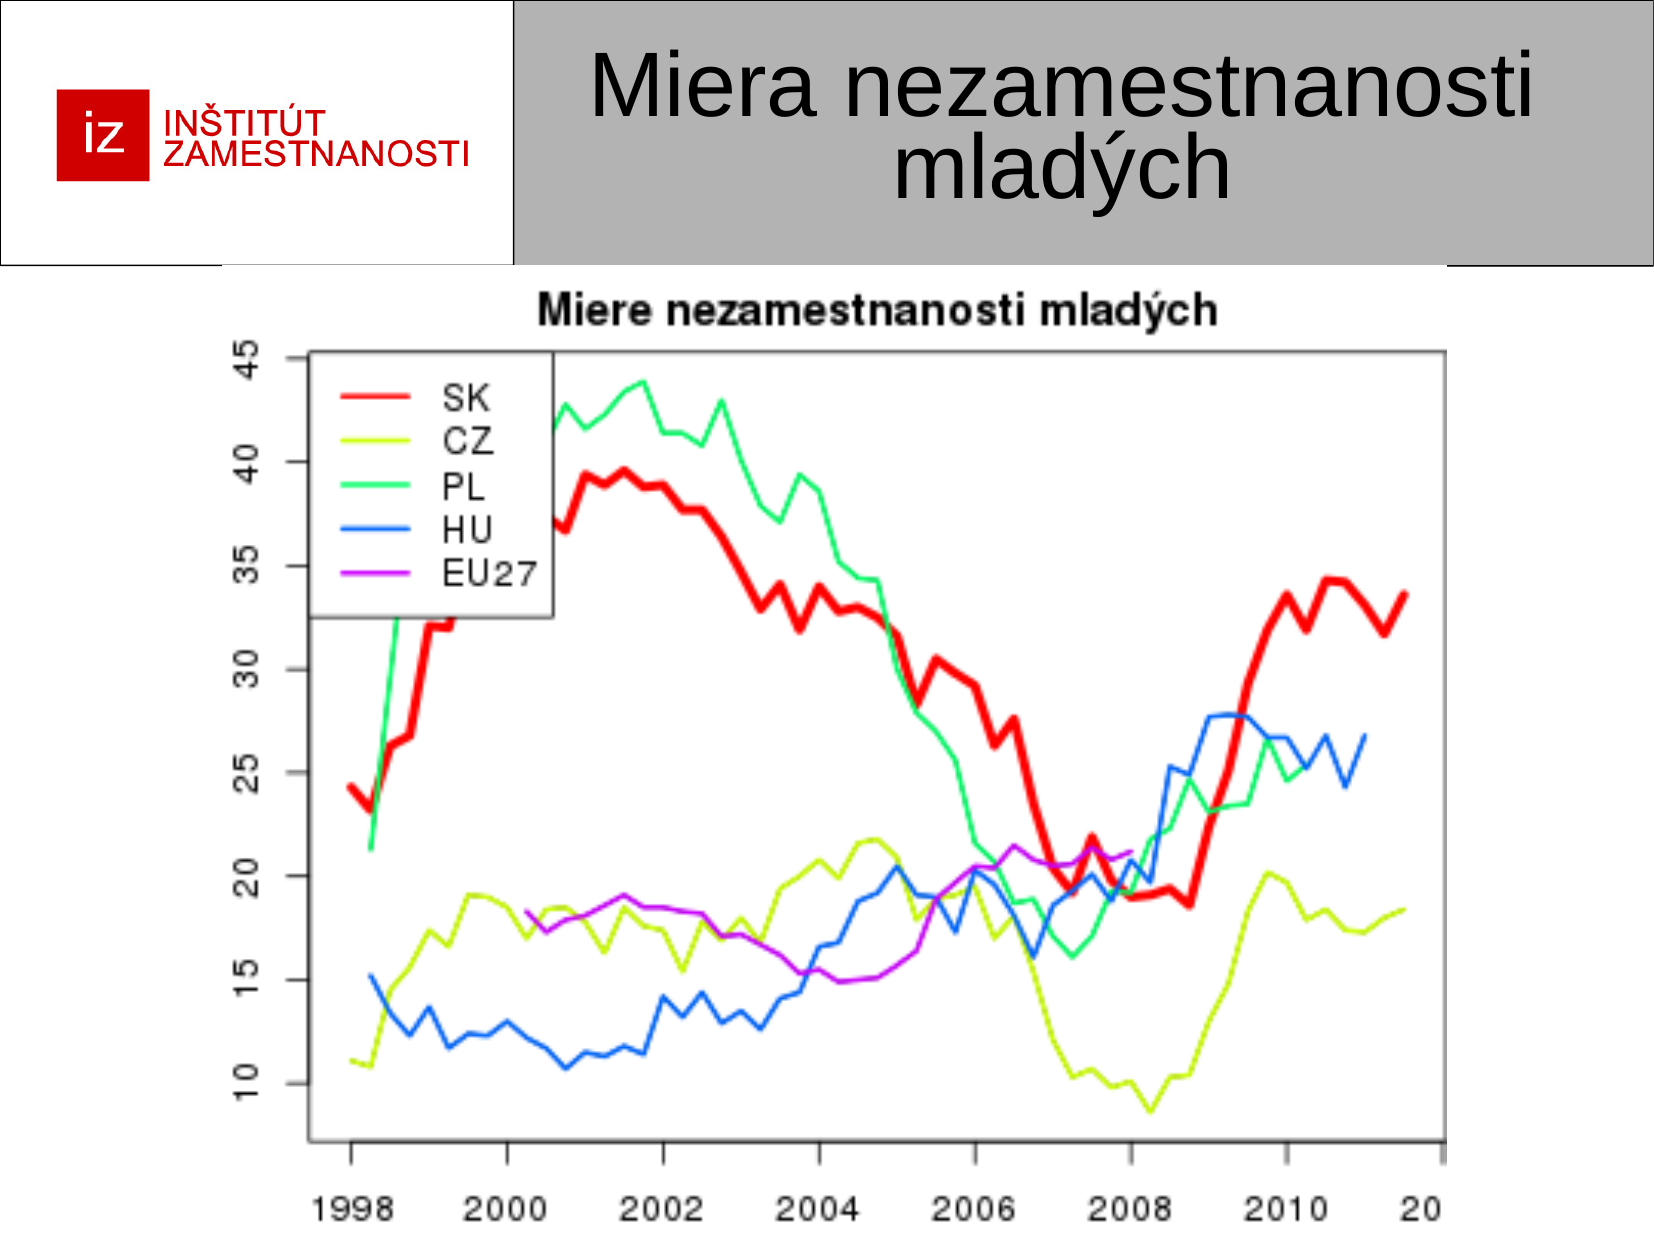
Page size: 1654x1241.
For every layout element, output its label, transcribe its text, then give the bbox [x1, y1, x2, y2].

picture [5, 8, 512, 257]
title Miera nezamestnanosti mladých [561, 37, 1565, 229]
picture [222, 265, 1447, 1231]
